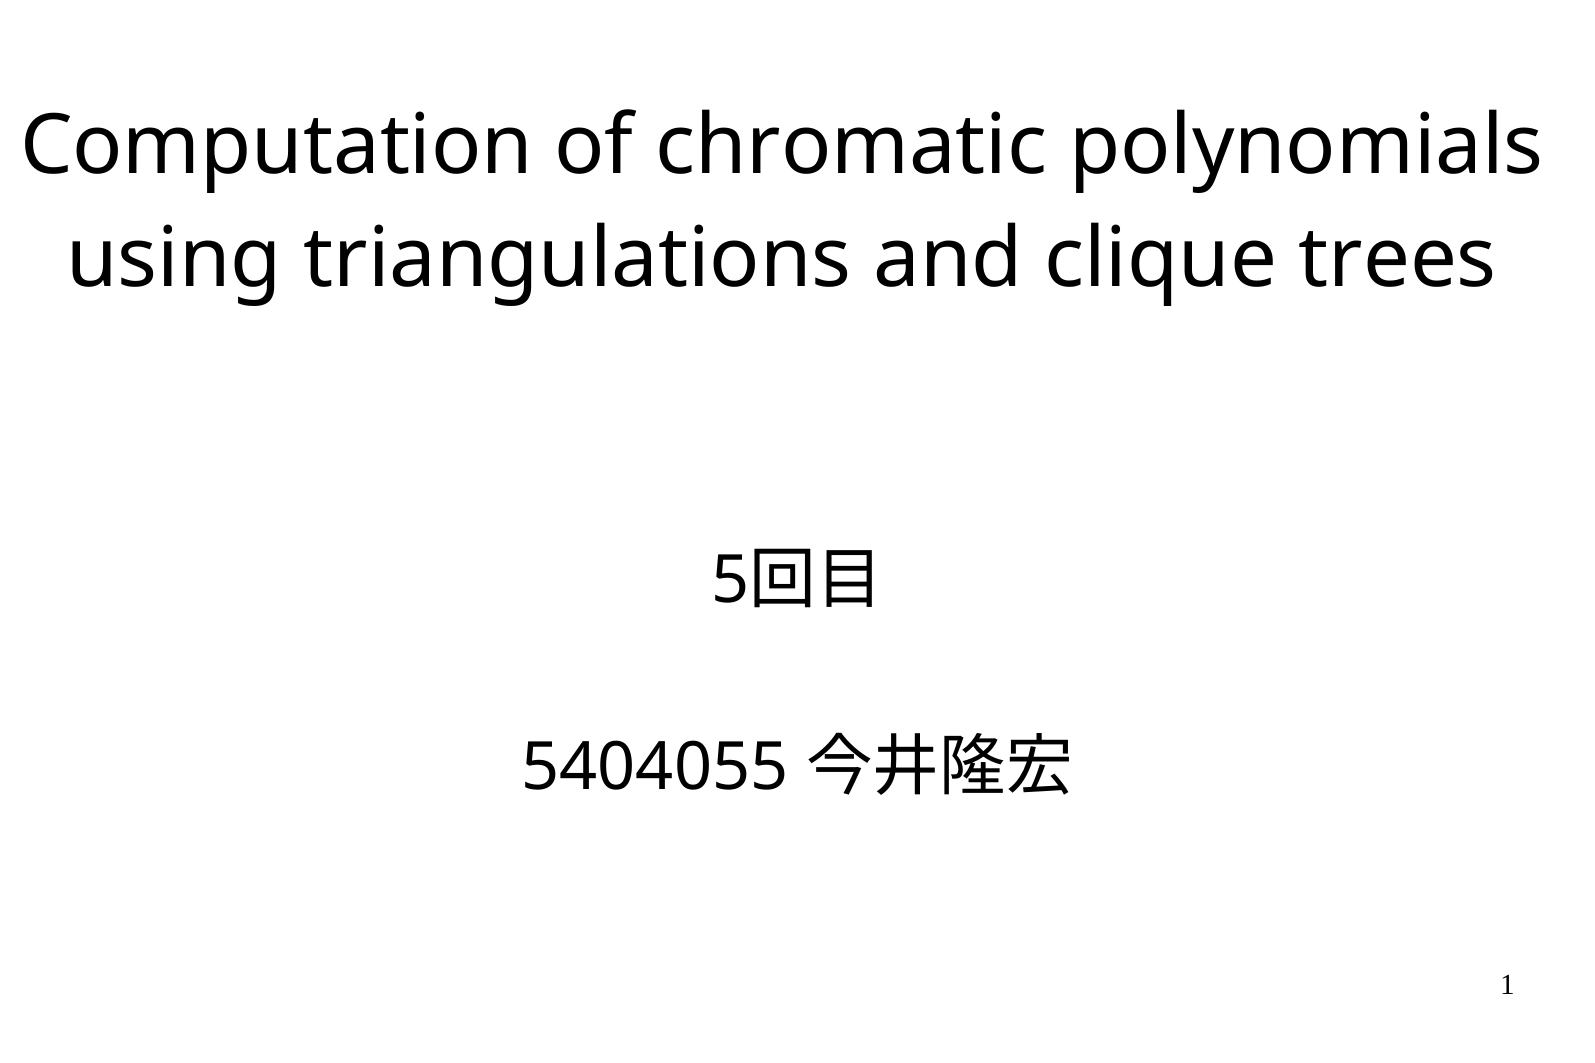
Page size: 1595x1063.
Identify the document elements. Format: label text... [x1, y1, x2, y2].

title Computation of chromatic polynomials using triangulations and clique trees [0, 100, 1565, 296]
text_box 5回目 5404055 今井隆宏 [79, 383, 1515, 951]
